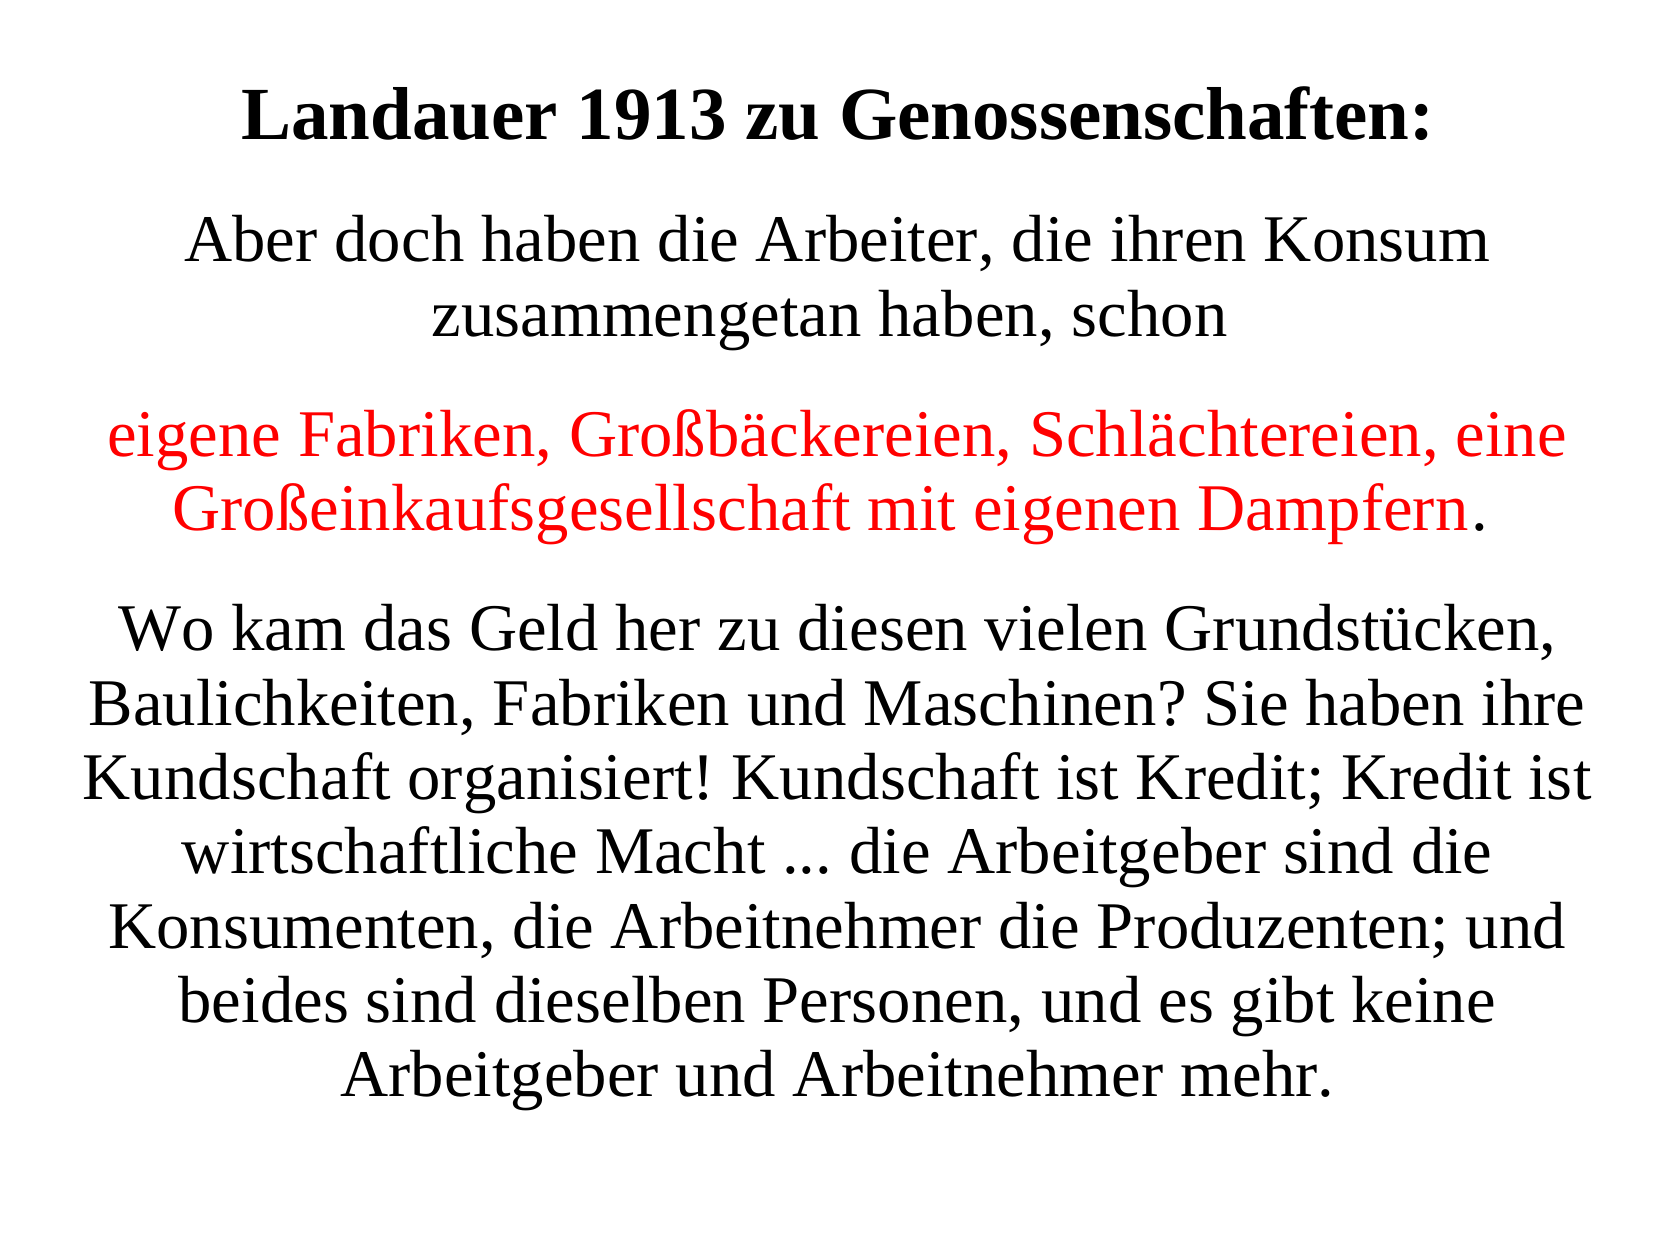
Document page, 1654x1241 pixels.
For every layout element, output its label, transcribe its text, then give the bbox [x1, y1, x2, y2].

text_box Landauer 1913 zu Genossenschaften: Aber doch haben die Arbeiter, die ihren Konsum zusammengetan haben, schon eigene Fabriken, Großbäckereien, Schlächtereien, eine Großeinkaufsgesellschaft mit eigenen Dampfern. Wo kam das Geld her zu diesen vielen Grundstücken, Baulichkeiten, Fabriken und Maschinen? Sie haben ihre Kundschaft organisiert! Kundschaft ist Kredit; Kredit ist wirtschaftliche Macht ... die Arbeitgeber sind die Konsumenten, die Arbeitnehmer die Produzenten; und beides sind dieselben Personen, und es gibt keine Arbeitgeber und Arbeitnehmer mehr. [67, 67, 1610, 1153]
